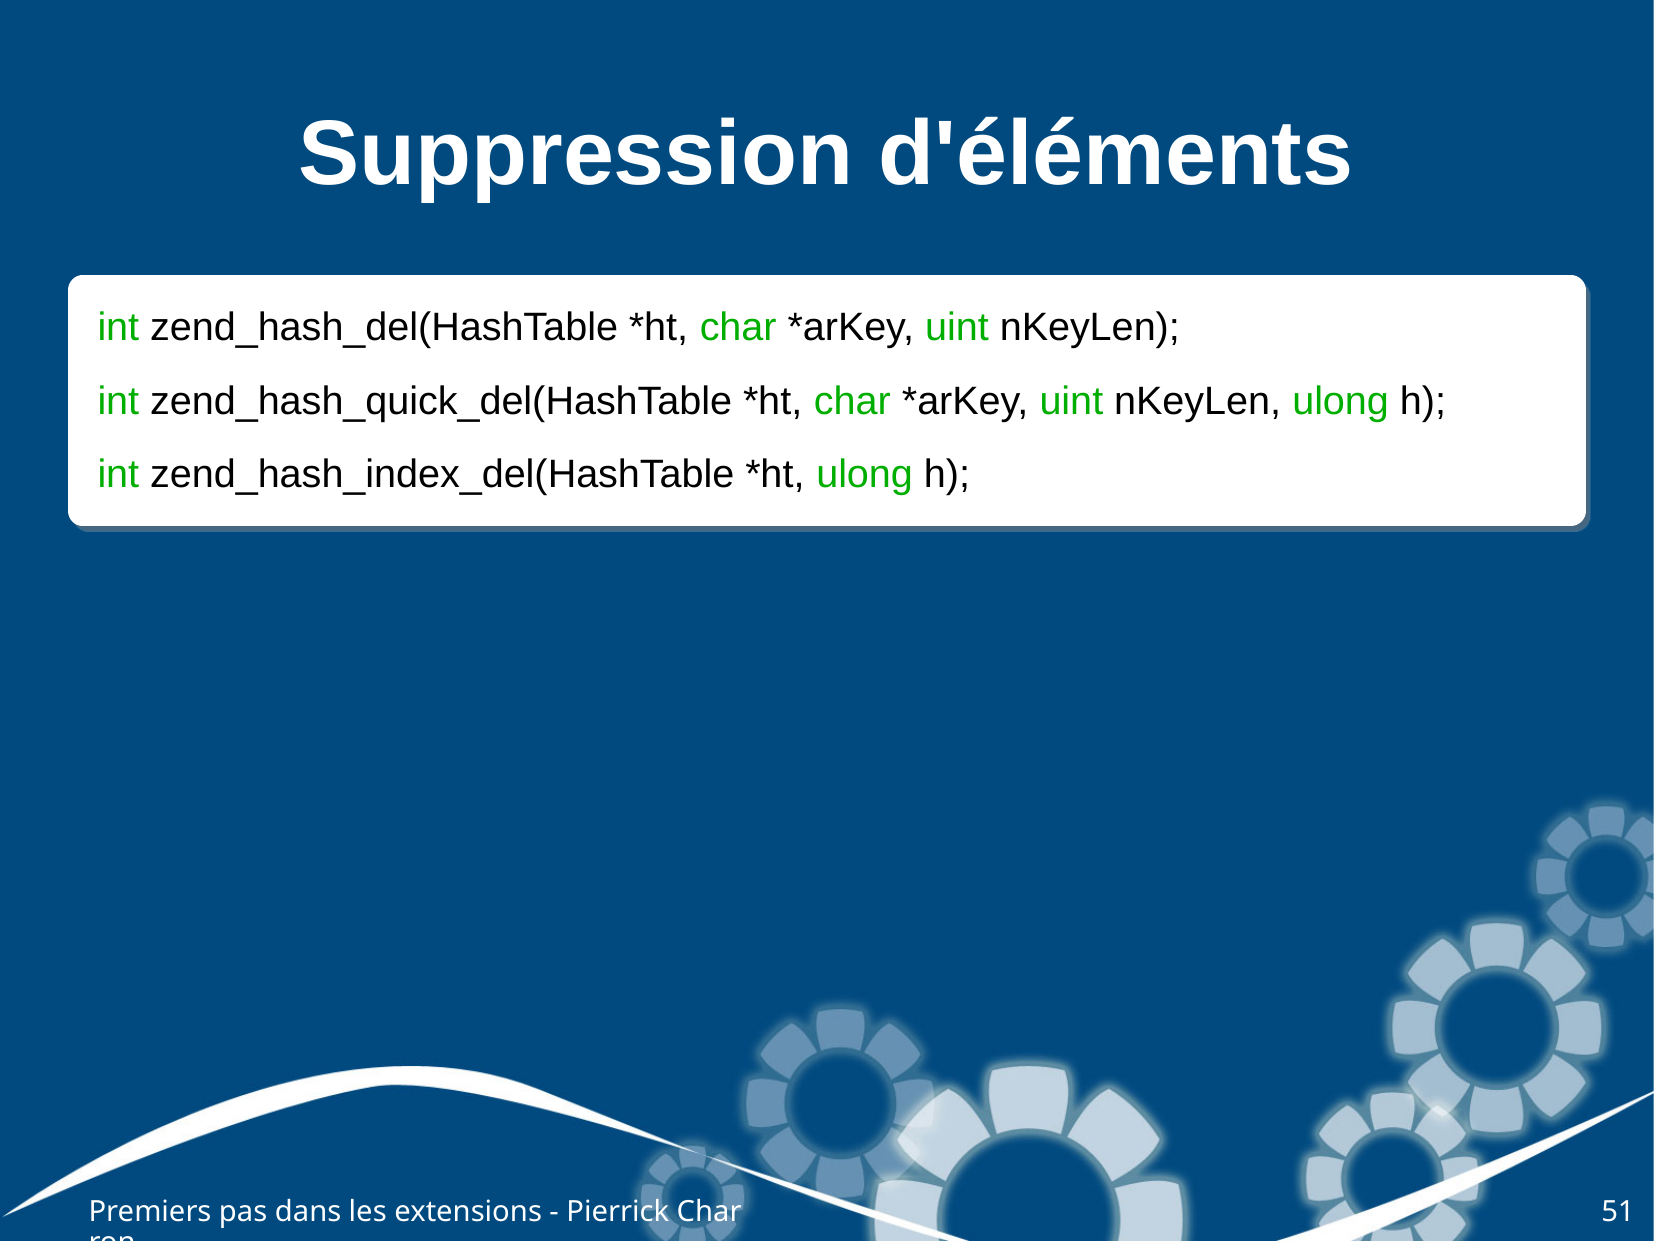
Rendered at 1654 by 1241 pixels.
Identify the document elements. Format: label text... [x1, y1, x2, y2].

list int zend_hash_del(HashTable *ht, char *arKey, uint nKeyLen); int zend_hash_quick_del(HashTable *ht, char *arKey, uint nKeyLen, ulong h); int zend_hash_index_del(HashTable *ht, ulong h); [82, 290, 1571, 511]
picture [0, 0, 1654, 1241]
title Suppression d'éléments [82, 56, 1571, 250]
